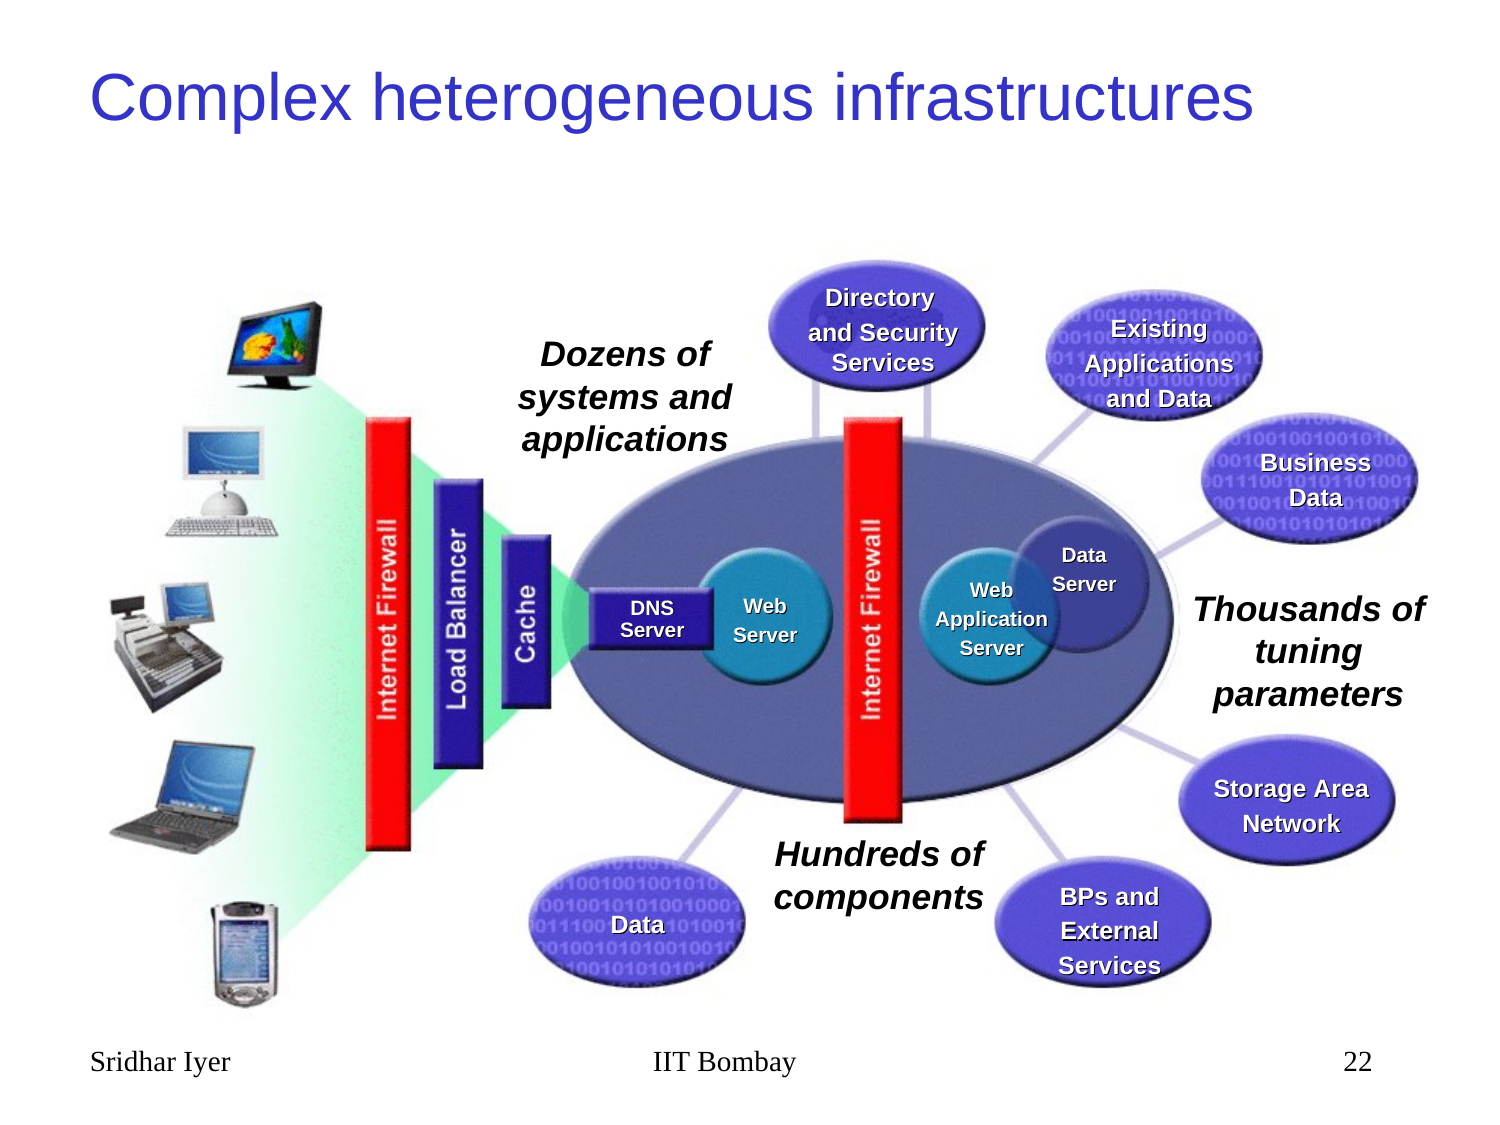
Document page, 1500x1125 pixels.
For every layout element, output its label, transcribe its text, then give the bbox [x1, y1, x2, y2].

text_box Data [555, 908, 721, 939]
picture [72, 244, 1438, 1019]
text_box Web Server [708, 592, 822, 647]
text_box Business Data [1230, 446, 1401, 512]
text_box Storage Area Network [1206, 772, 1377, 838]
text_box Web Application Server [905, 576, 1078, 660]
text_box Complex heterogeneous infrastructures [75, 0, 1351, 188]
text_box Directory and Security Services [797, 281, 970, 377]
text_box Existing Applications and Data [1073, 312, 1246, 413]
text_box DNS Server [595, 596, 709, 642]
text_box Dozens of systems and applications [503, 331, 748, 459]
text_box BPs and External Services [999, 880, 1220, 980]
text_box Data Server [998, 542, 1170, 597]
text_box Hundreds of components [766, 831, 992, 917]
text_box Thousands of tuning parameters [1176, 585, 1442, 714]
